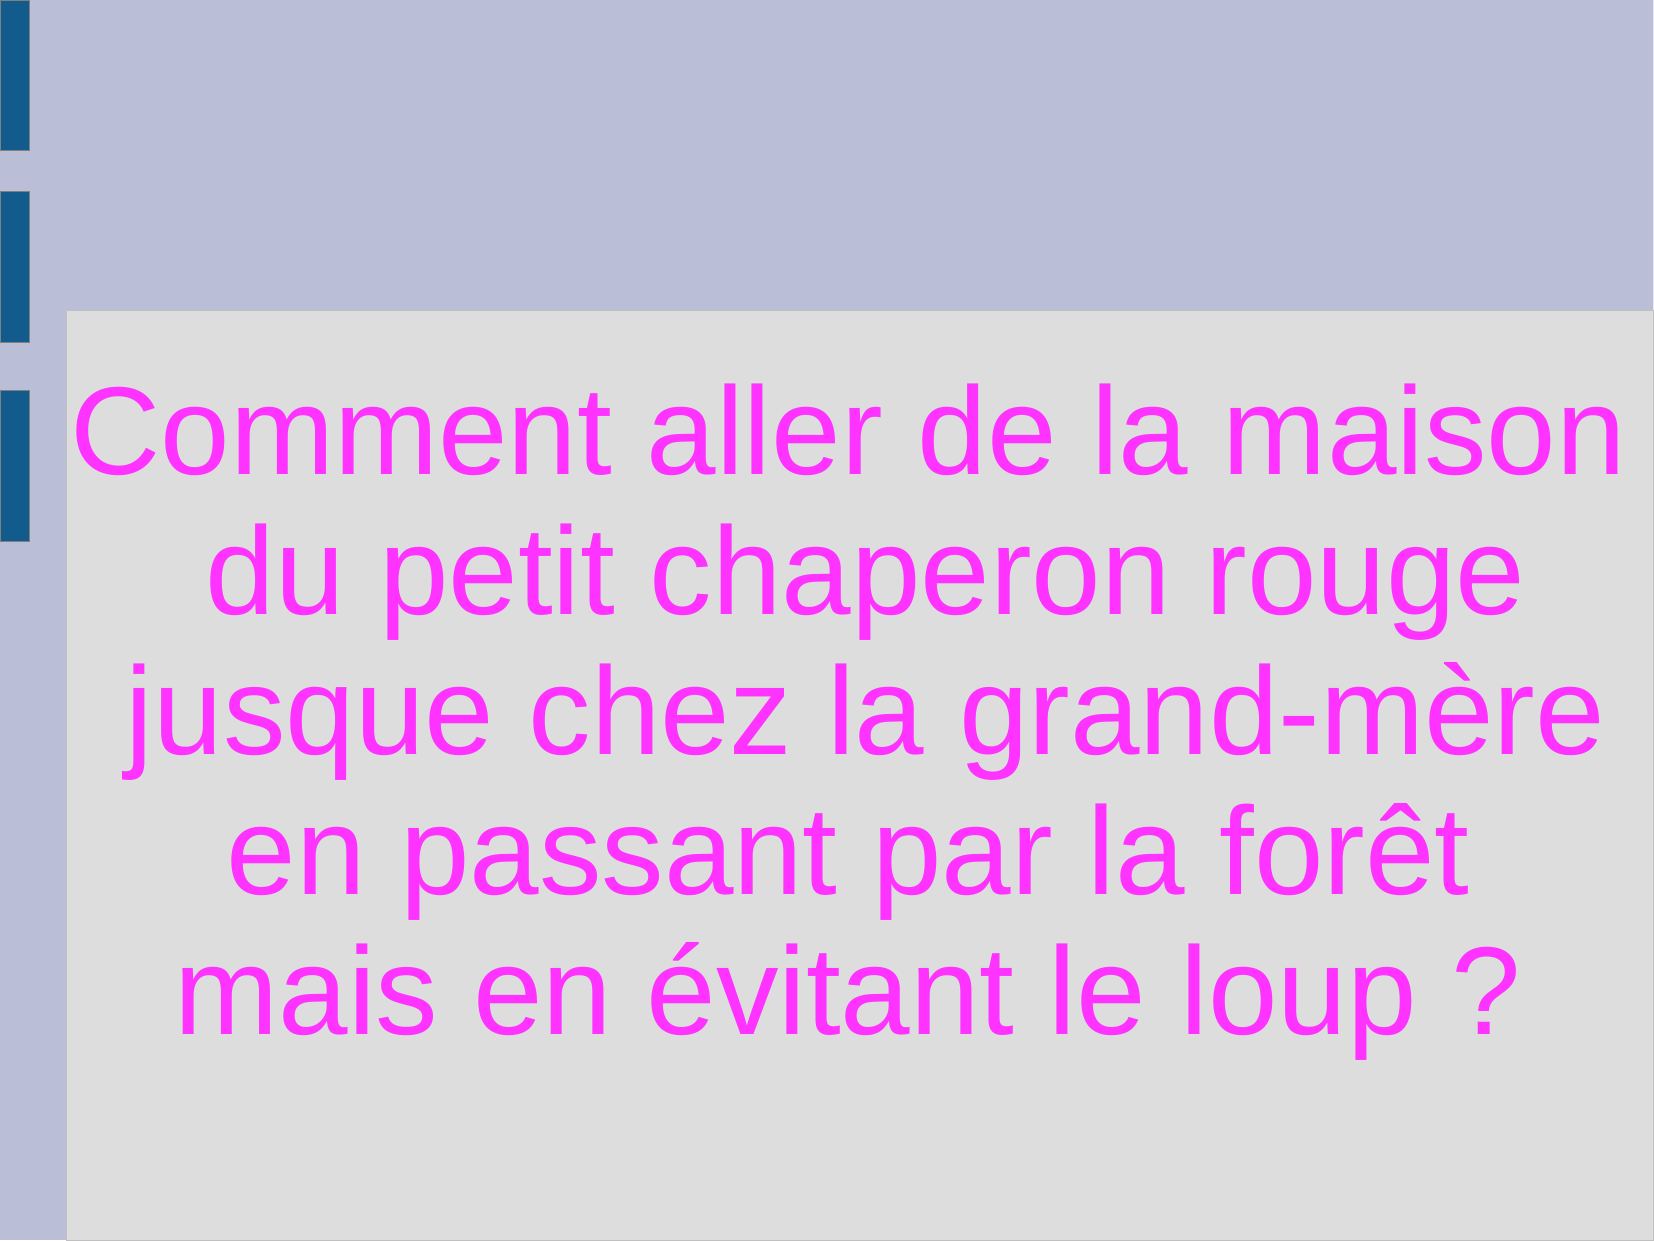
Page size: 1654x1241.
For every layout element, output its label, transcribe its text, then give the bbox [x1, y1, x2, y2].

text_box Comment aller de la maison du petit chaperon rouge jusque chez la grand-mère en passant par la forêt mais en évitant le loup ? [55, 354, 1642, 1069]
